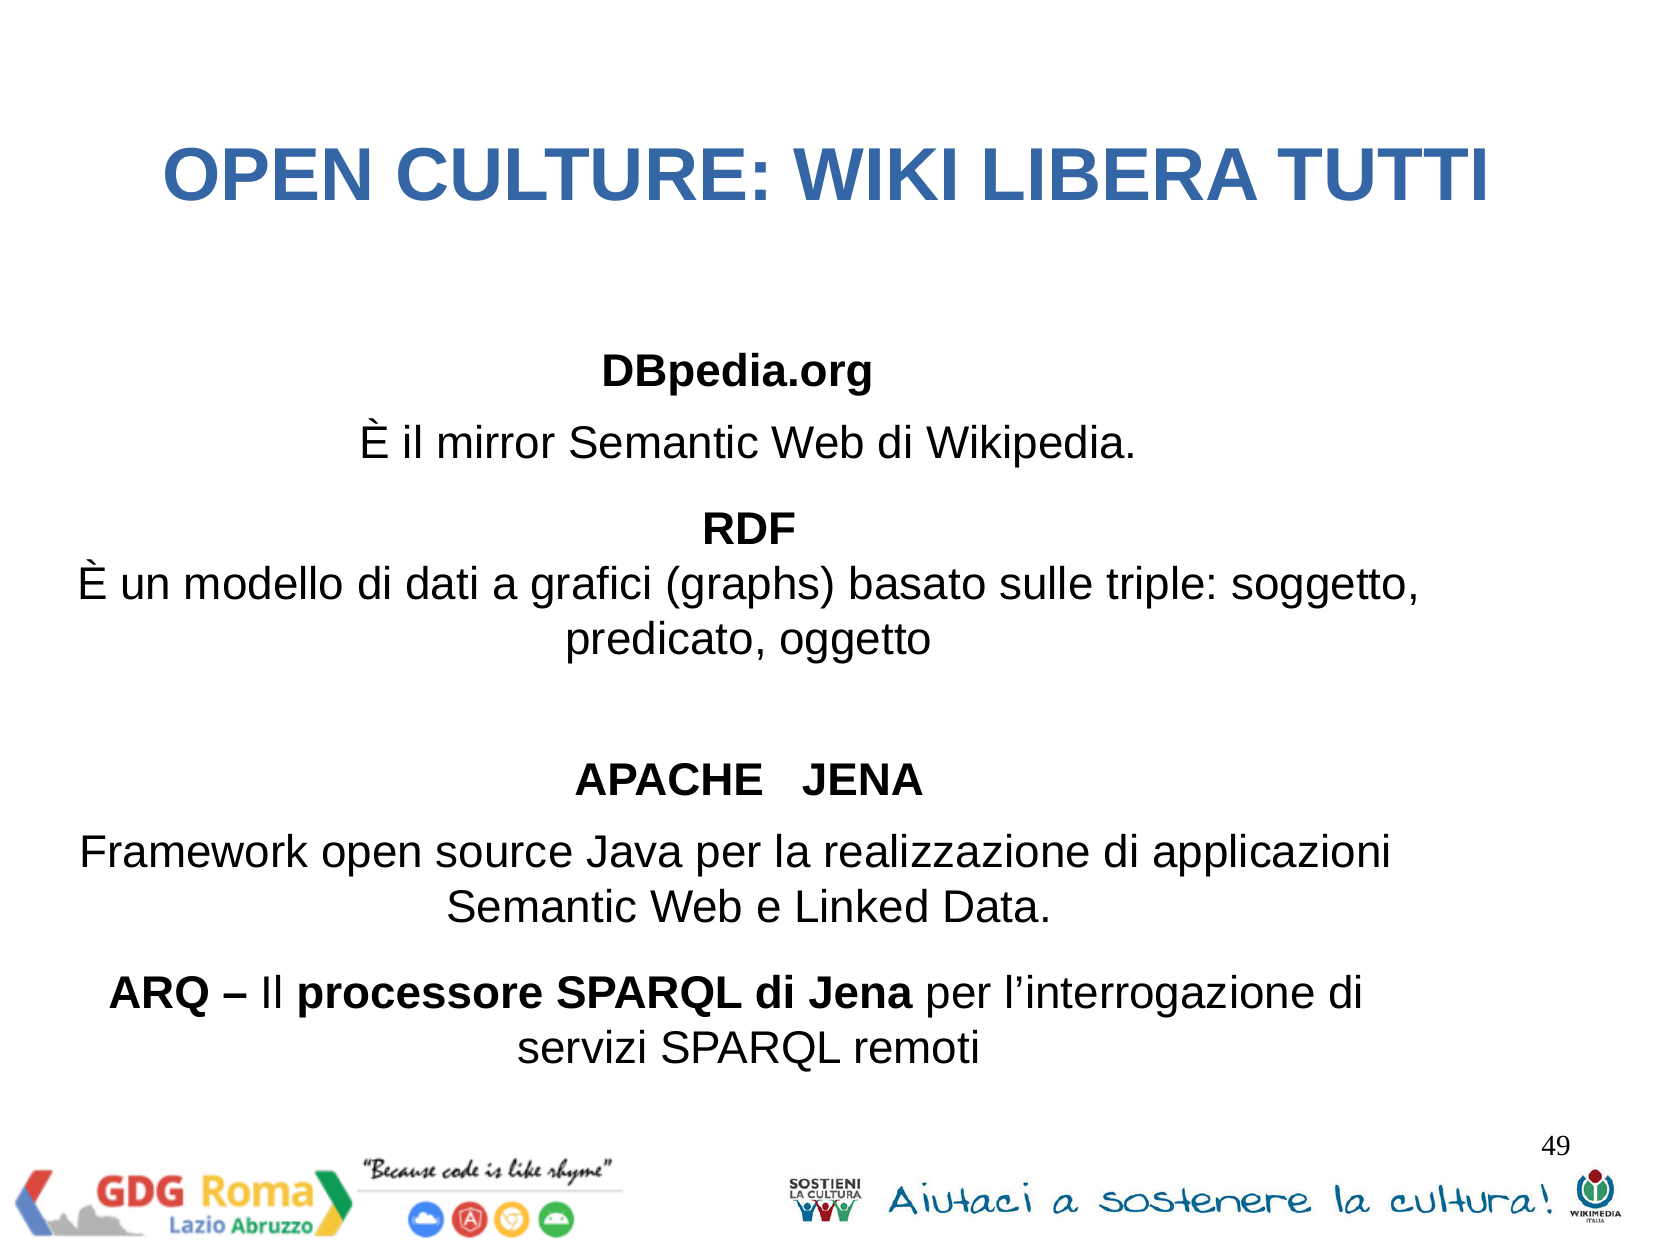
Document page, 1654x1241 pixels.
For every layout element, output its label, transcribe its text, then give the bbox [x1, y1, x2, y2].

picture [11, 1155, 626, 1241]
picture [772, 1163, 1648, 1233]
text_box DBpedia.org È il mirror Semantic Web di Wikipedia. RDF È un modello di dati a grafici (graphs) basato sulle triple: soggetto, predicato, oggetto APACHE JENA Framework open source Java per la realizzazione di applicazioni Semantic Web e Linked Data. ARQ – Il processore SPARQL di Jena per l’interrogazione di servizi SPARQL remoti [58, 325, 1441, 942]
title OPEN CULTURE: WIKI LIBERA TUTTI [11, 17, 1642, 249]
